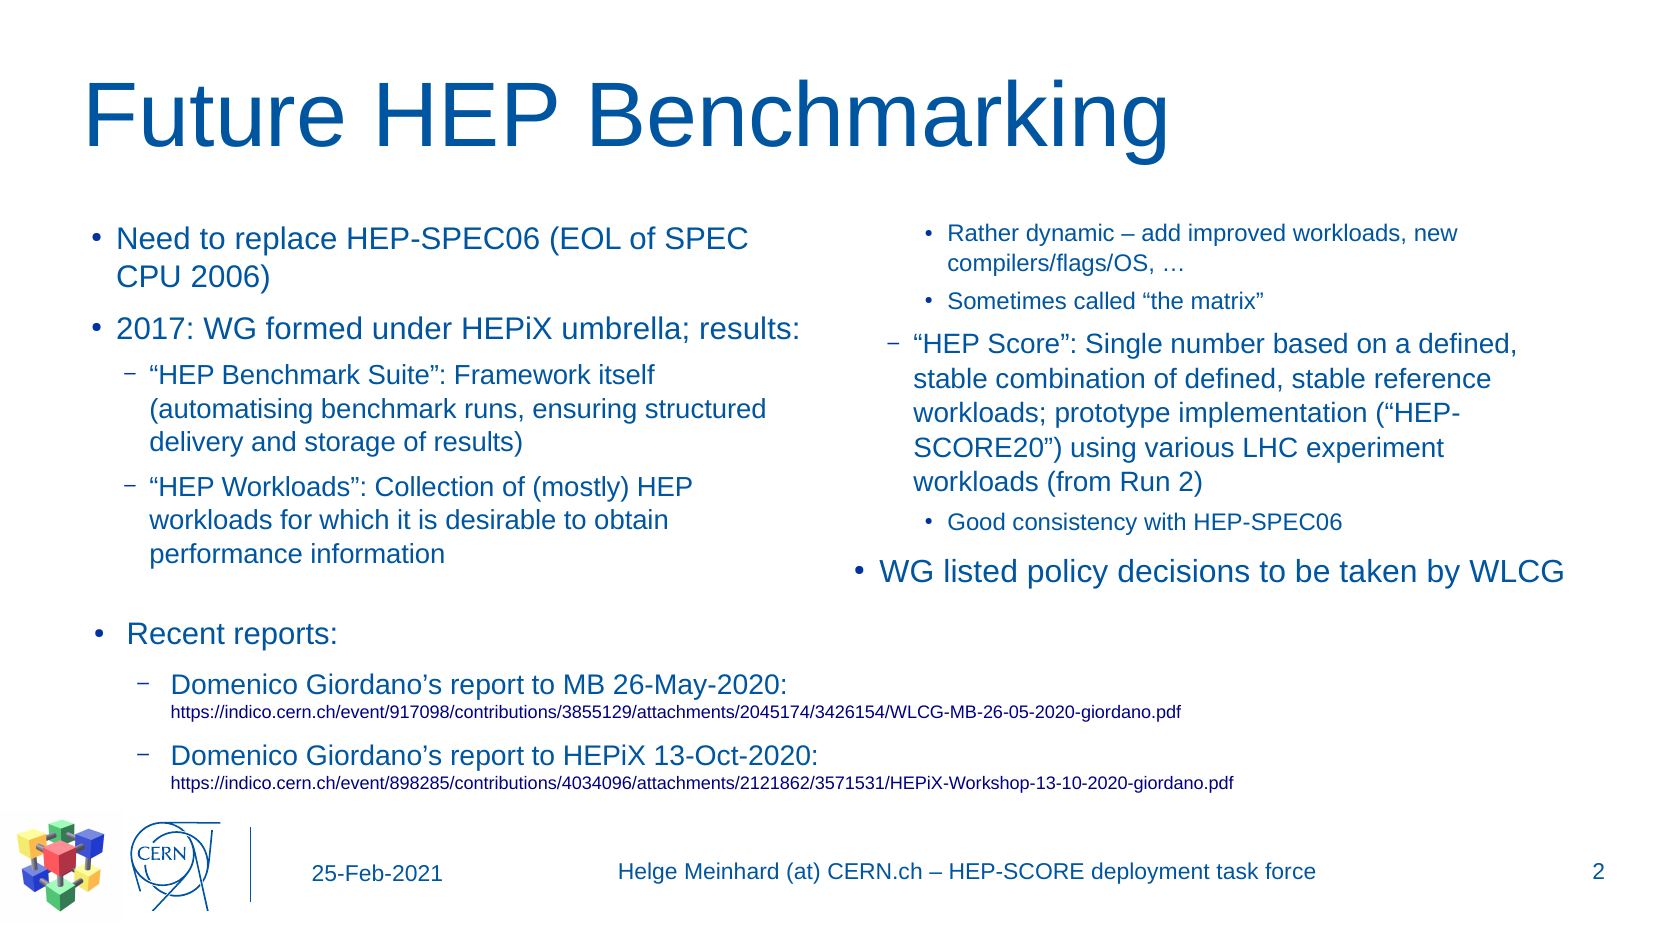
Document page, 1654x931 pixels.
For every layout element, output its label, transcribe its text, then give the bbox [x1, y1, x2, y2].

list Need to replace HEP-SPEC06 (EOL of SPEC CPU 2006) 2017: WG formed under HEPiX umbrella; results: “HEP Benchmark Suite”: Framework itself (automatising benchmark runs, ensuring structured delivery and storage of results) “HEP Workloads”: Collection of (mostly) HEP workloads for which it is desirable to obtain performance information [82, 217, 809, 601]
list Recent reports: Domenico Giordano’s report to MB 26-May-2020: https://indico.cern.ch/event/917098/contributions/3855129/attachments/2045174/3426154/WLCG-MB-26-05-2020-giordano.pdf Domenico Giordano’s report to HEPiX 13-Oct-2020: https://indico.cern.ch/event/898285/contributions/4034096/attachments/2121862/3571531/HEPiX-Workshop-13-10-2020-giordano.pdf [82, 613, 1572, 796]
title Future HEP Benchmarking [82, 37, 1571, 193]
picture [0, 810, 124, 922]
list Rather dynamic – add improved workloads, new compilers/flags/OS, … Sometimes called “the matrix” “HEP Score”: Single number based on a defined, stable combination of defined, stable reference workloads; prototype implementation (“HEP-SCORE20”) using various LHC experiment workloads (from Run 2) Good consistency with HEP-SPEC06 WG listed policy decisions to be taken by WLCG [845, 217, 1572, 607]
